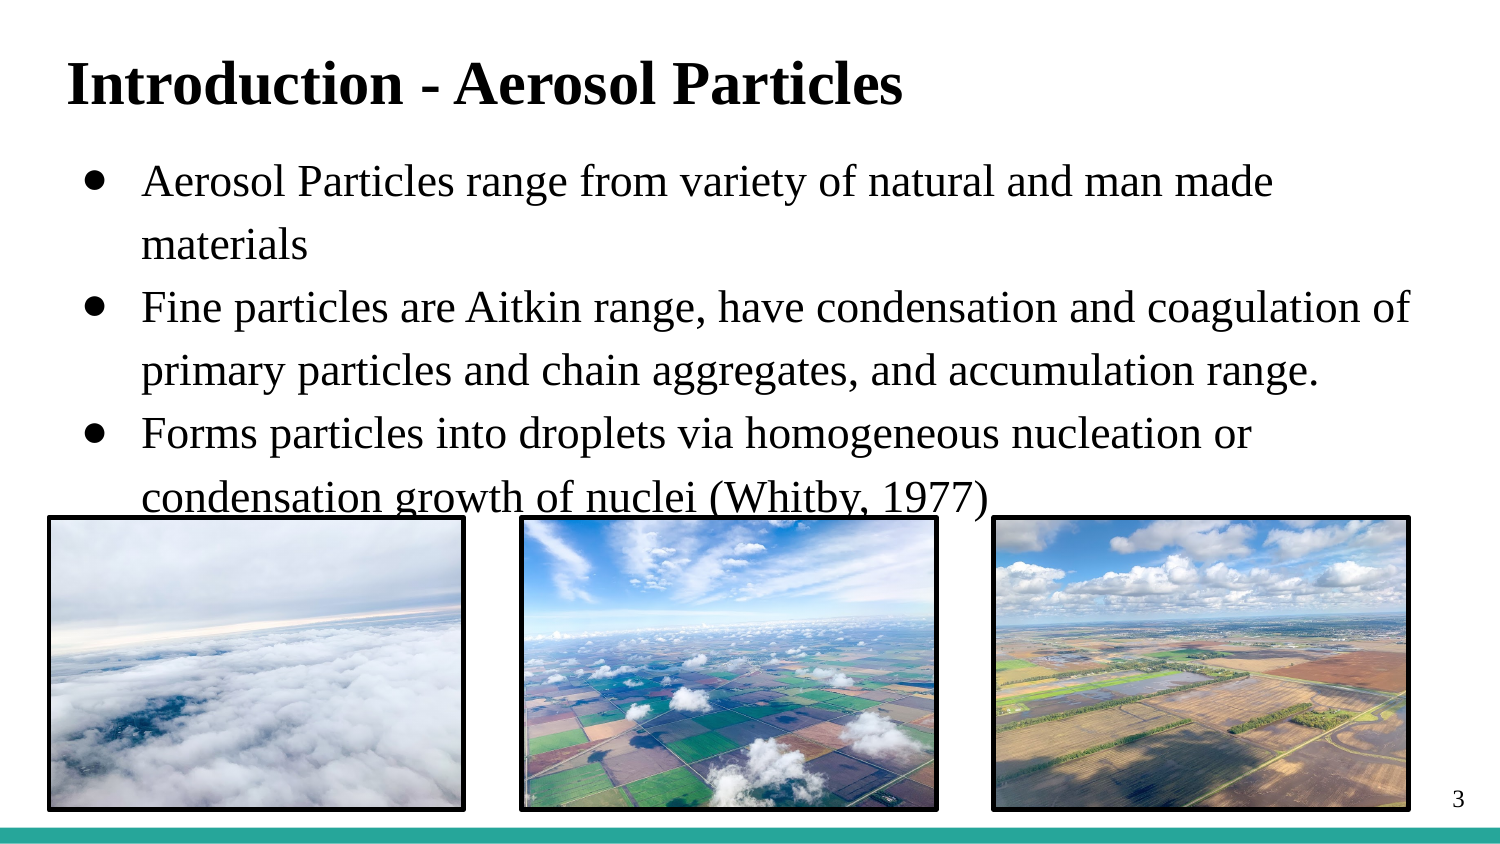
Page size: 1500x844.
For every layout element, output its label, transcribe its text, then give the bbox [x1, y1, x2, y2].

picture [51, 519, 462, 808]
picture [995, 519, 1407, 808]
list Aerosol Particles range from variety of natural and man made materials Fine particles are Aitkin range, have condensation and coagulation of primary particles and chain aggregates, and accumulation range. Forms particles into droplets via homogeneous nucleation or condensation growth of nuclei (Whitby, 1977) [51, 127, 1449, 685]
slide_number <number> [1389, 764, 1480, 830]
title Introduction - Aerosol Particles [51, 26, 1449, 127]
picture [523, 519, 934, 808]
